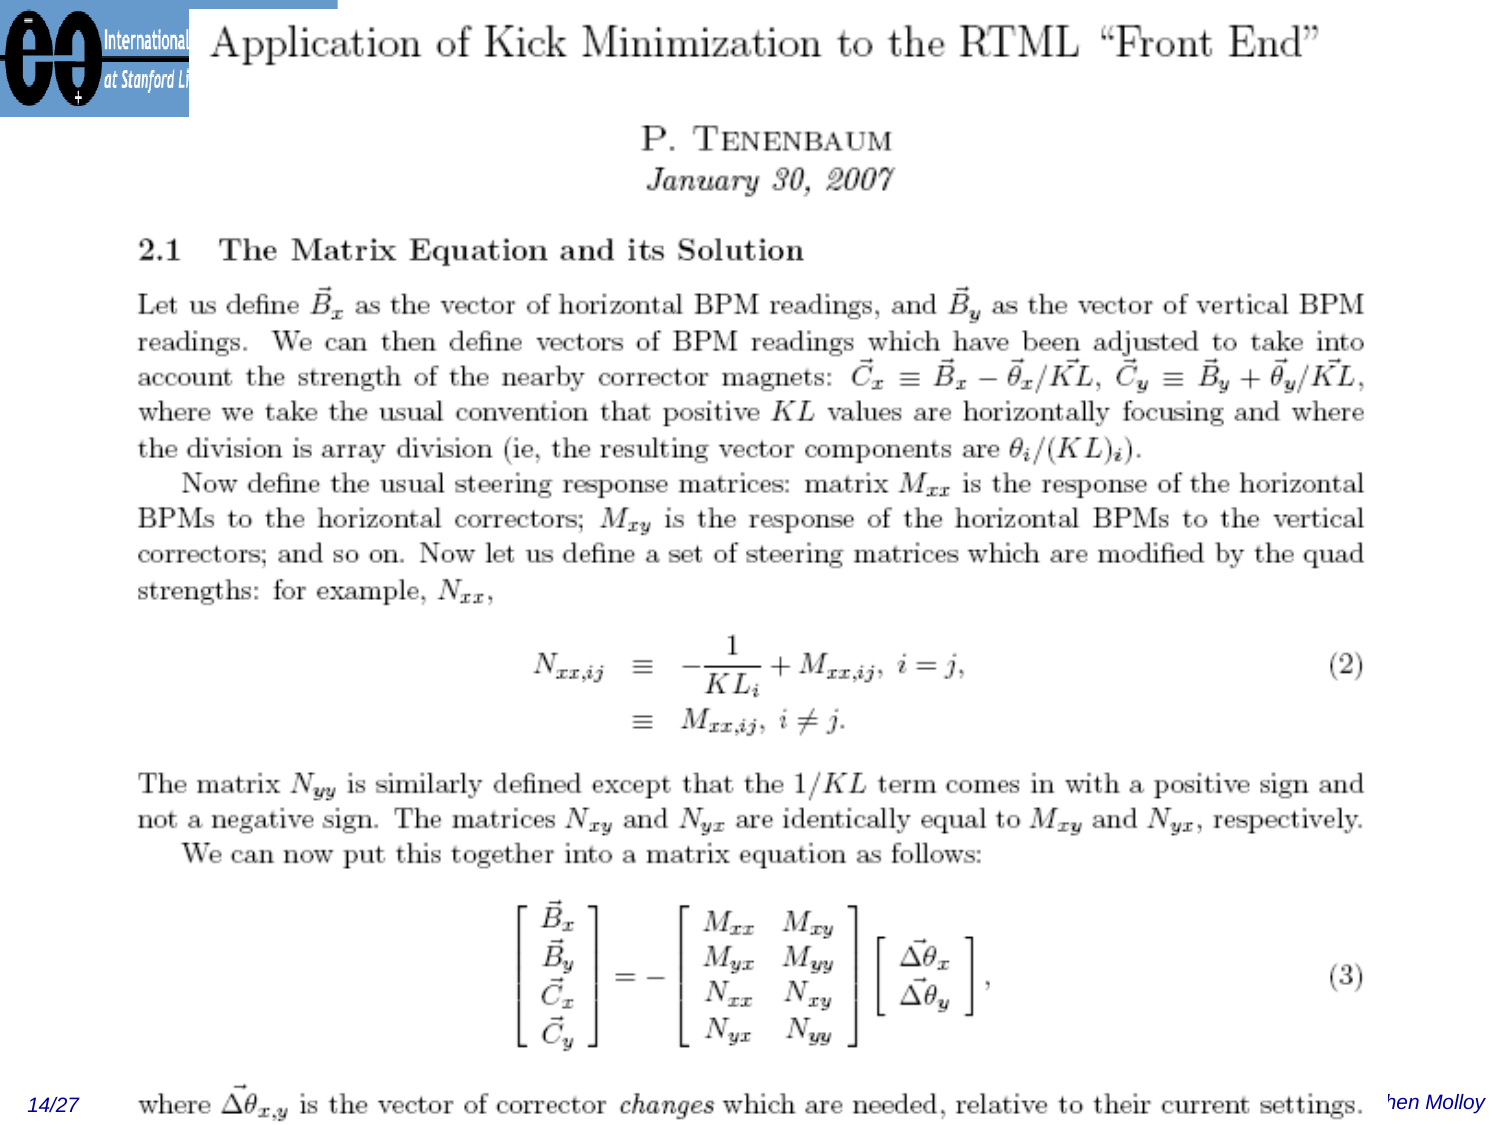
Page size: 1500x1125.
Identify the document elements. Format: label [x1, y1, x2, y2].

picture [0, 0, 1348, 216]
picture [113, 224, 1388, 1125]
